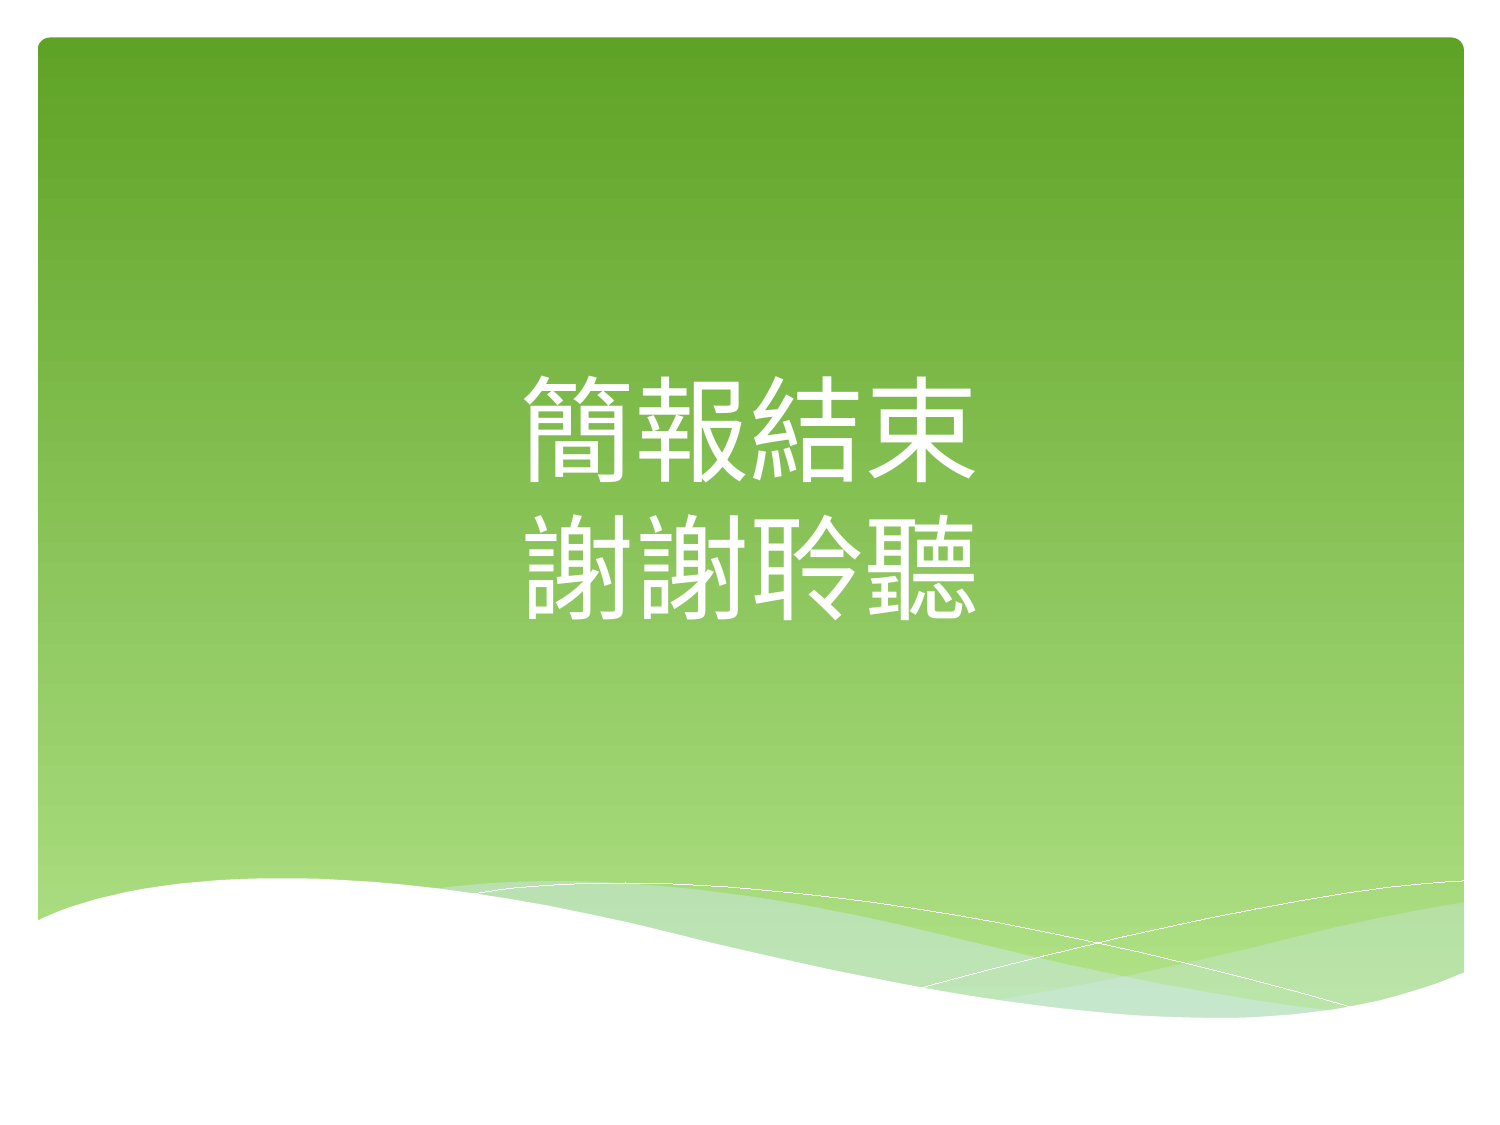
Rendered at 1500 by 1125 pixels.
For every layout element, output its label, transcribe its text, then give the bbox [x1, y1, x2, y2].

title 簡報結束 謝謝聆聽 [112, 349, 1388, 642]
